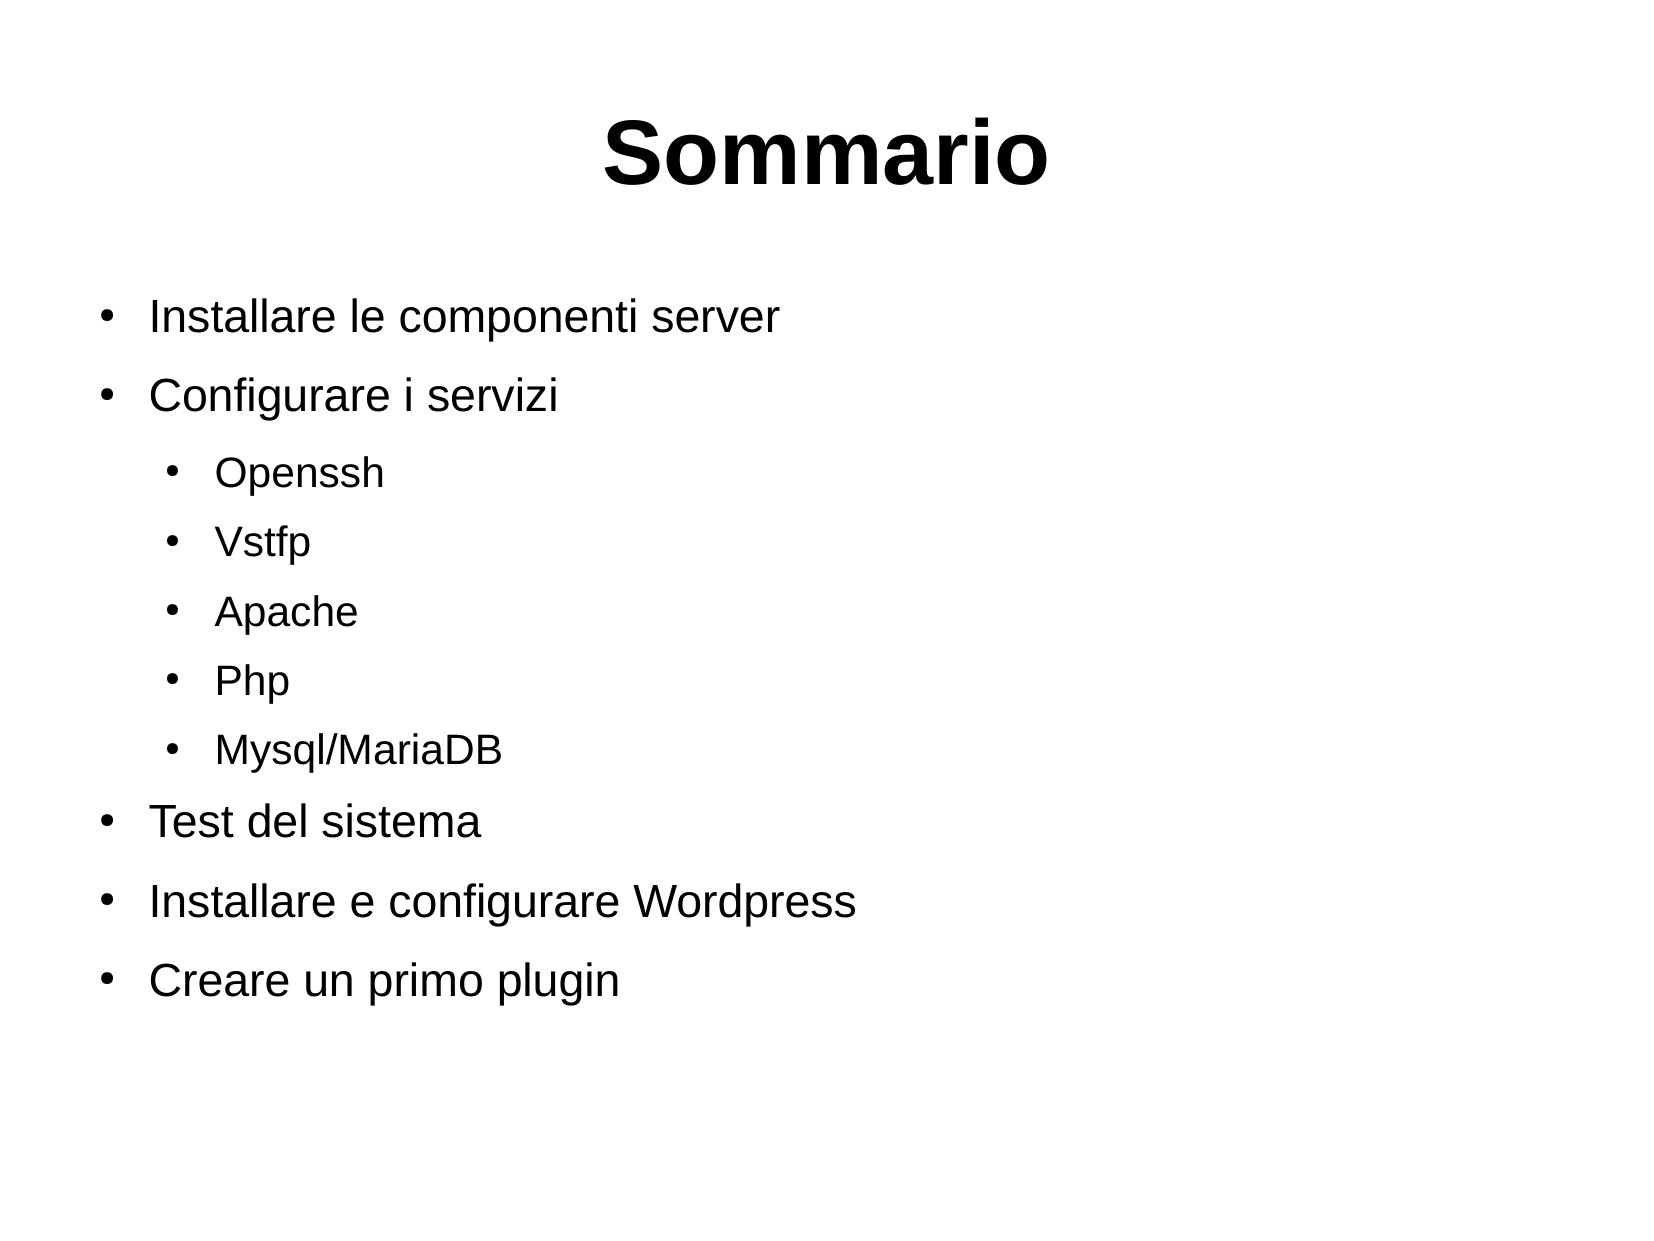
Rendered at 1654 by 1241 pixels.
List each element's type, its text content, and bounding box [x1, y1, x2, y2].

list Installare le componenti server Configurare i servizi Openssh Vstfp Apache Php Mysql/MariaDB Test del sistema Installare e configurare Wordpress Creare un primo plugin [82, 290, 1571, 1010]
title Sommario [82, 49, 1571, 257]
